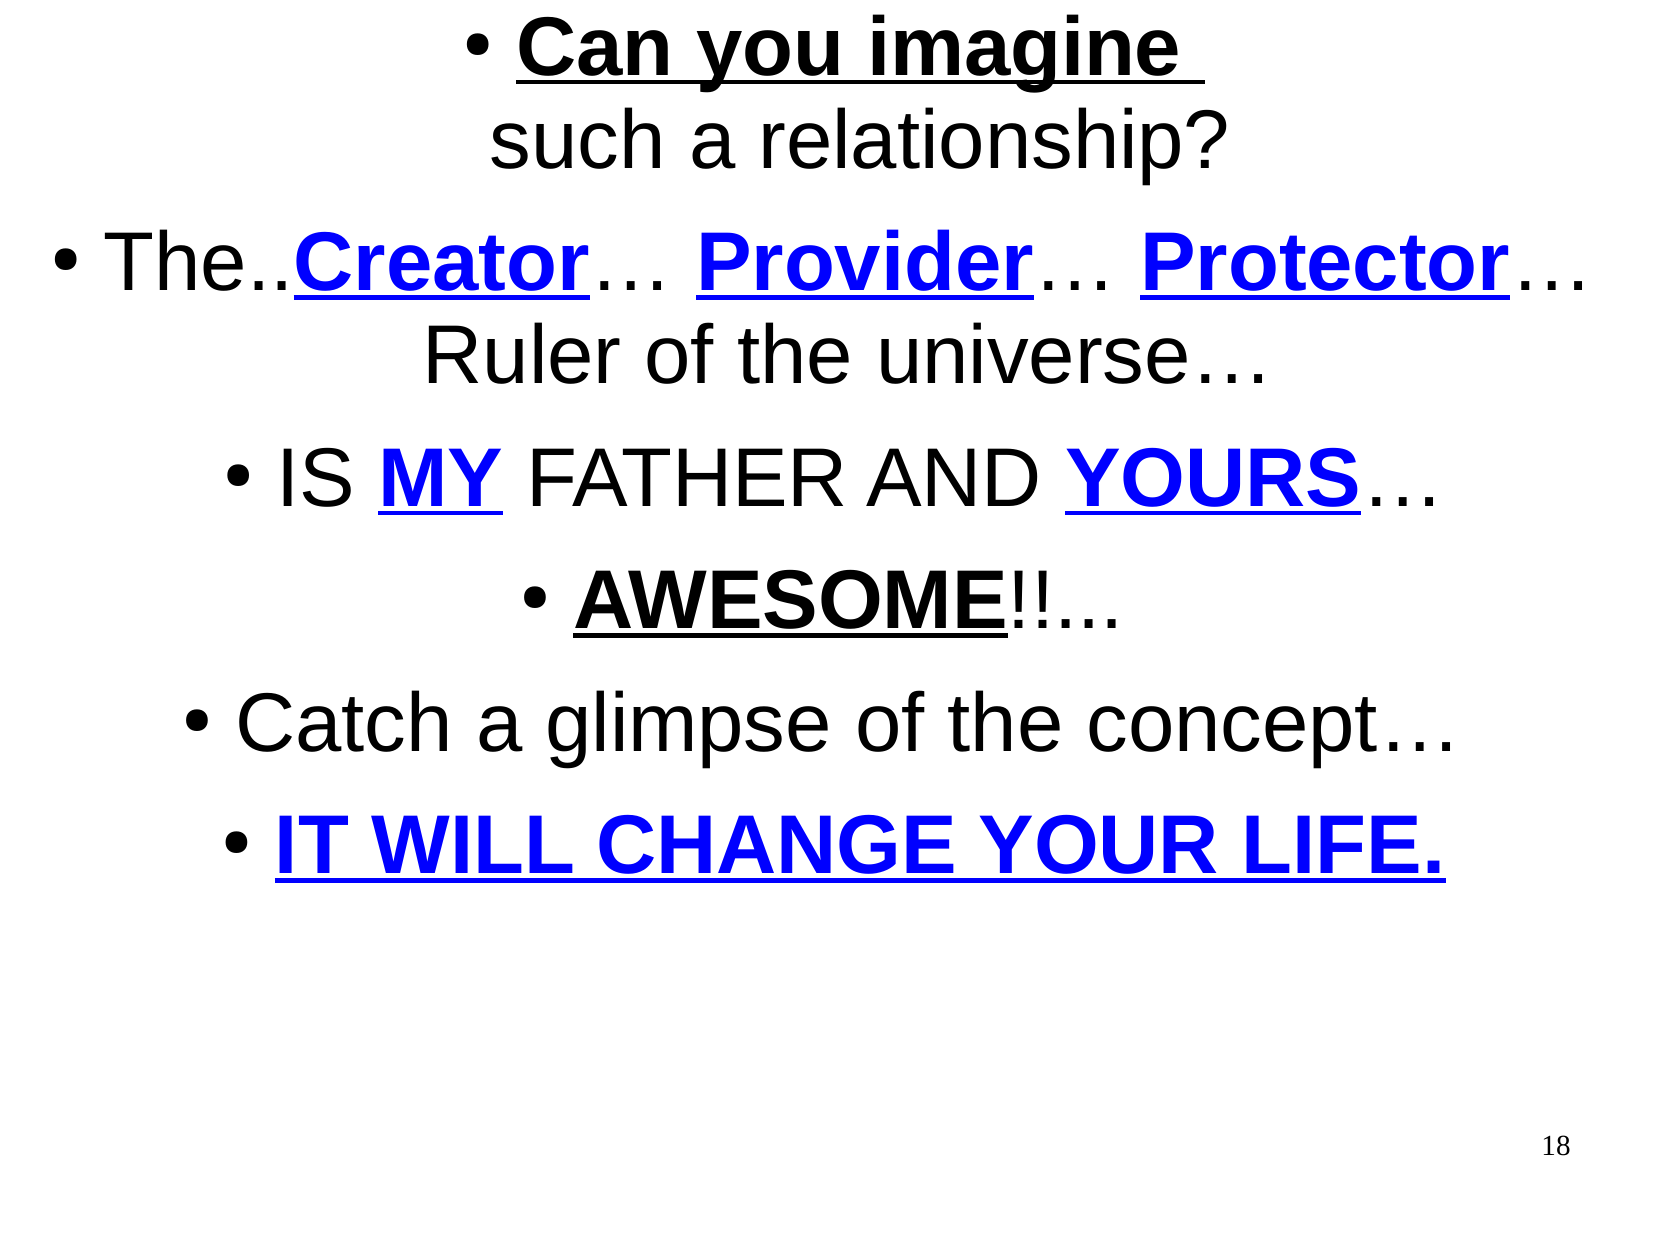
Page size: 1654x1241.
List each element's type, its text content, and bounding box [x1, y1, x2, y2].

list Can you imagine such a relationship? The..Creator… Provider… Protector… Ruler of the universe… IS MY FATHER AND YOURS… AWESOME!!... Catch a glimpse of the concept… IT WILL CHANGE YOUR LIFE. [0, 0, 1651, 1238]
